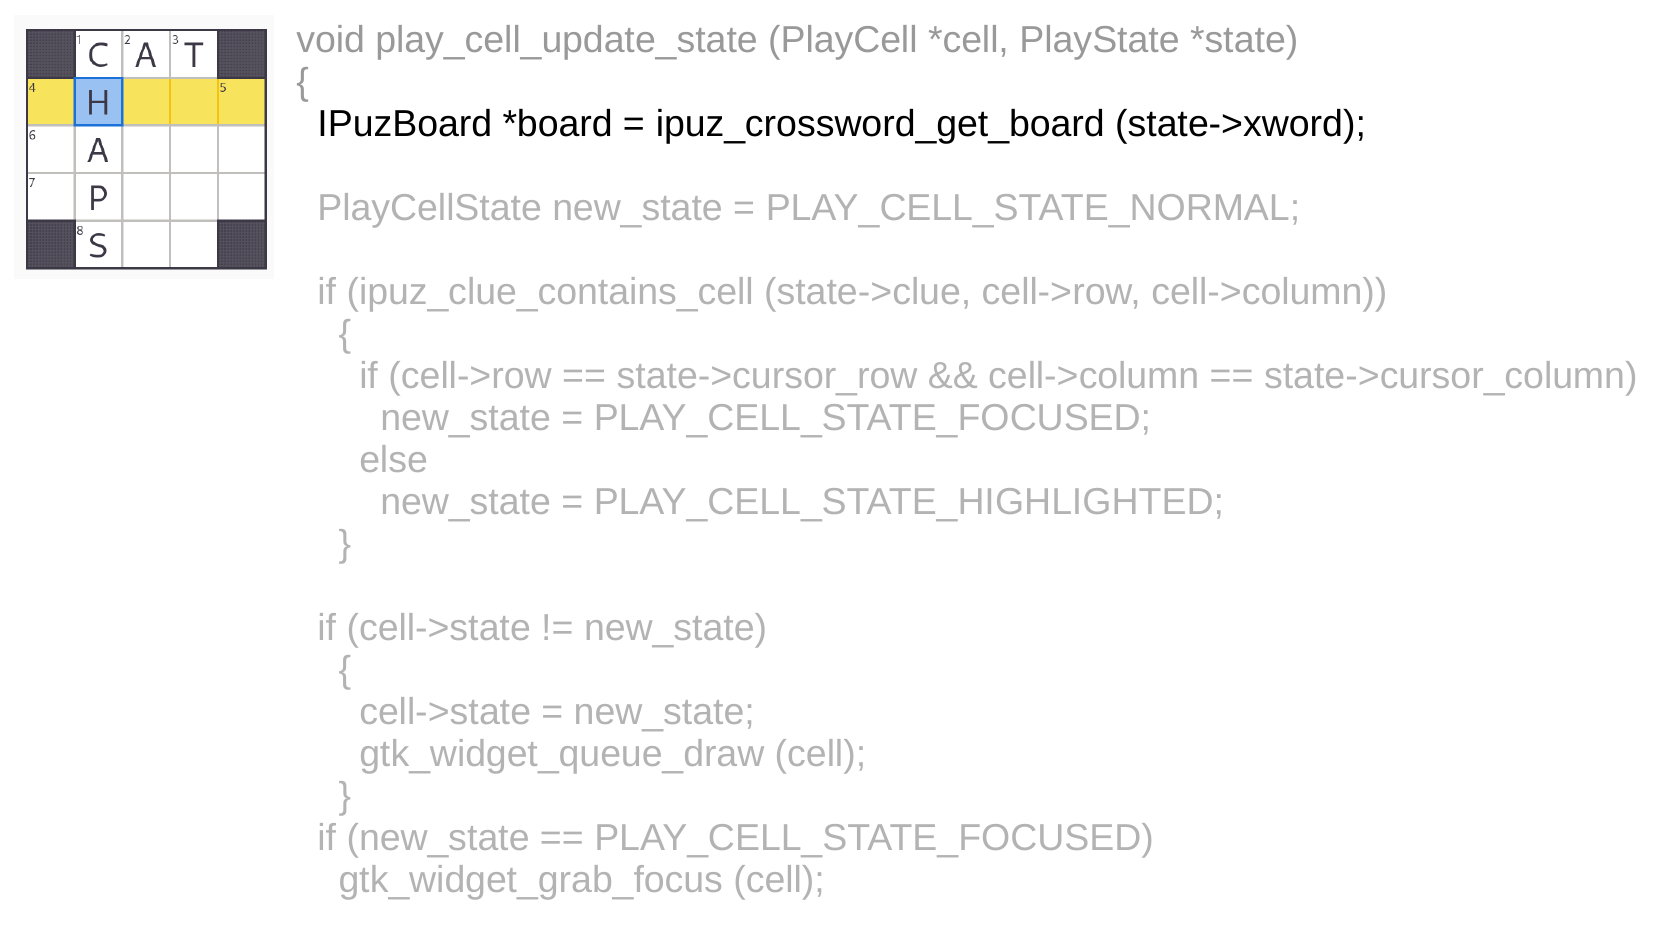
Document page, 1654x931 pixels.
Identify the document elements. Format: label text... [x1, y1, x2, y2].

text_box void play_cell_update_state (PlayCell *cell, PlayState *state) { IPuzBoard *board = ipuz_crossword_get_board (state->xword); PlayCellState new_state = PLAY_CELL_STATE_NORMAL; if (ipuz_clue_contains_cell (state->clue, cell->row, cell->column)) { if (cell->row == state->cursor_row && cell->column == state->cursor_column) new_state = PLAY_CELL_STATE_FOCUSED; else new_state = PLAY_CELL_STATE_HIGHLIGHTED; } if (cell->state != new_state) { cell->state = new_state; gtk_widget_queue_draw (cell); } if (new_state == PLAY_CELL_STATE_FOCUSED) gtk_widget_grab_focus (cell); // ... } [281, 11, 1654, 931]
picture [14, 15, 274, 279]
